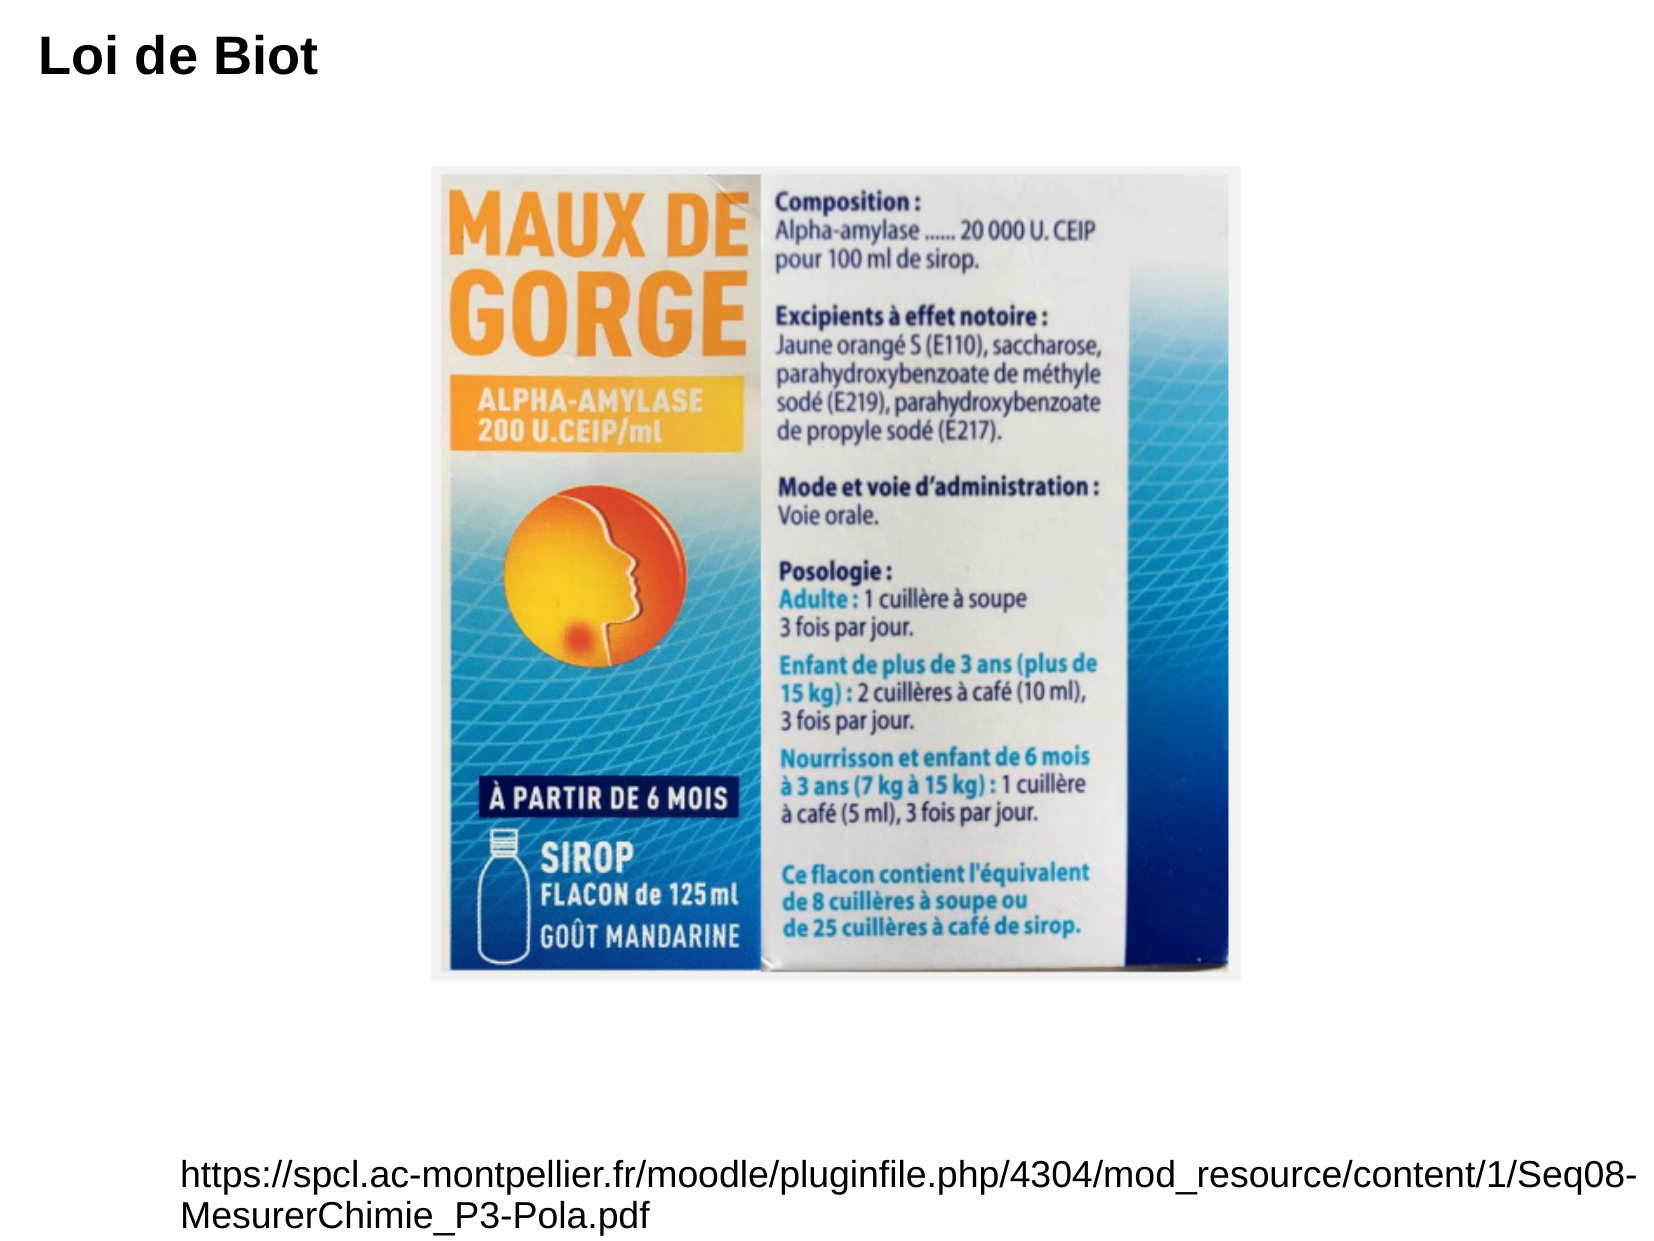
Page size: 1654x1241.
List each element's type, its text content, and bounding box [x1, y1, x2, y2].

text_box Loi de Biot [23, 18, 631, 95]
picture [431, 166, 1241, 981]
text_box https://spcl.ac-montpellier.fr/moodle/pluginfile.php/4304/mod_resource/content/1/Seq08-MesurerChimie_P3-Pola.pdf [165, 1145, 1654, 1241]
